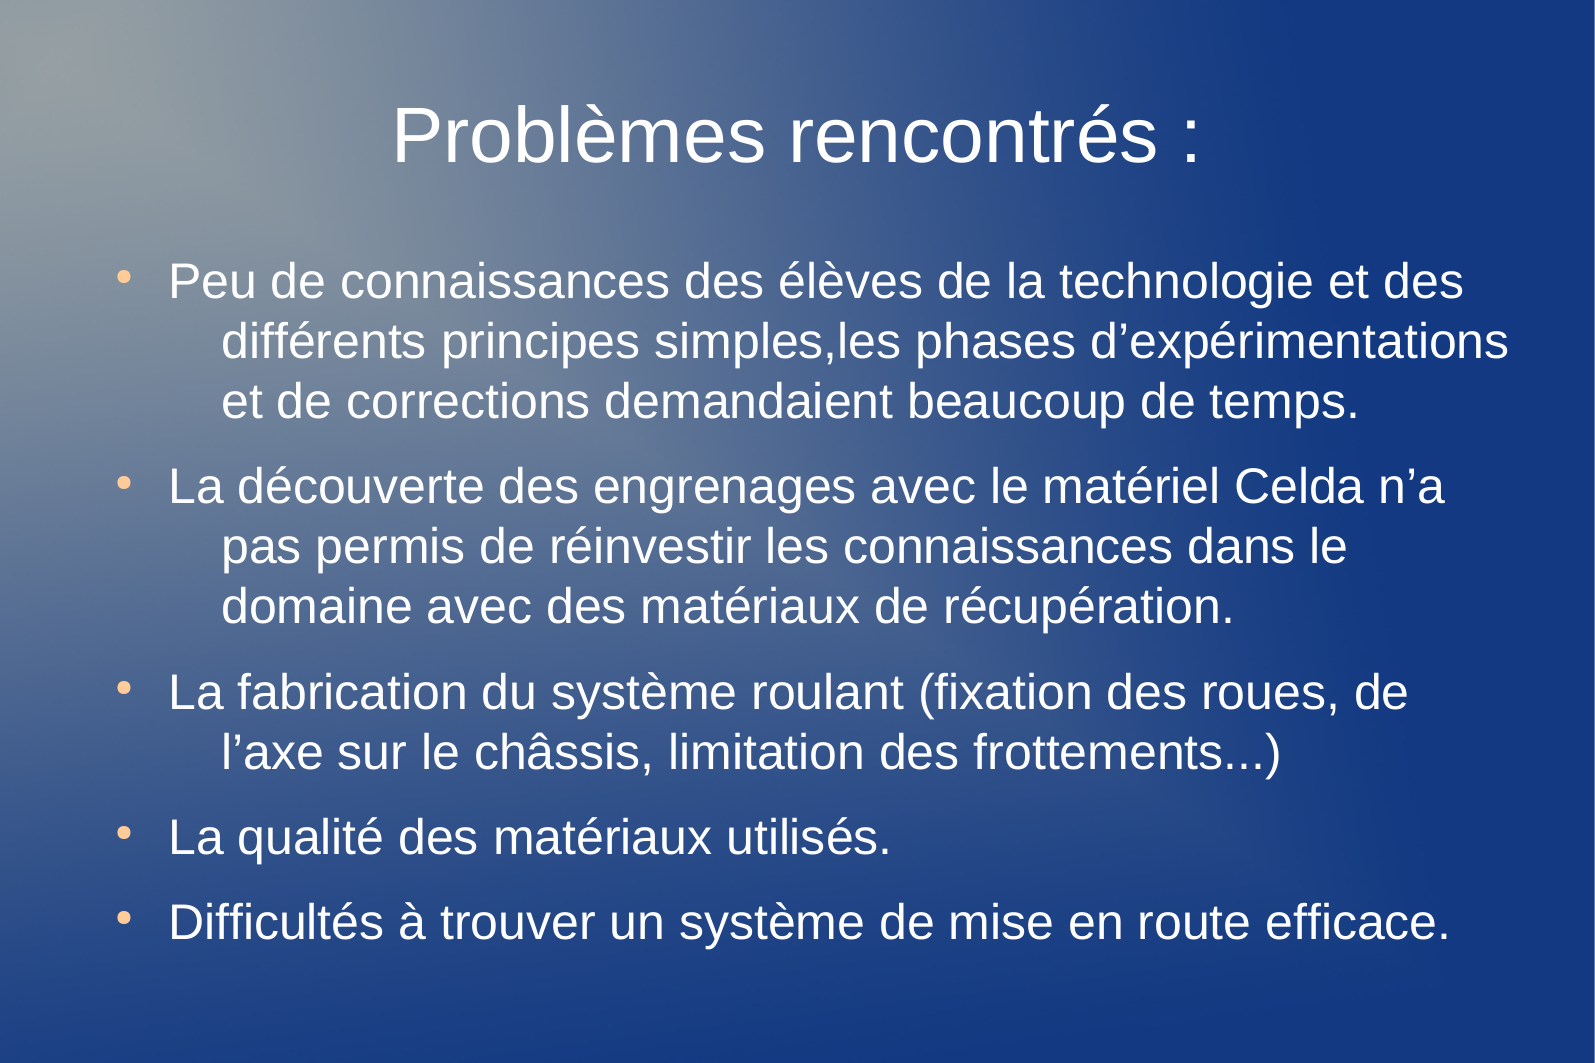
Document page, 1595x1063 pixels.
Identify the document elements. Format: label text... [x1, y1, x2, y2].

list Peu de connaissances des élèves de la technologie et des différents principes simples,les phases d’expérimentations et de corrections demandaient beaucoup de temps. La découverte des engrenages avec le matériel Celda n’a pas permis de réinvestir les connaissances dans le domaine avec des matériaux de récupération. La fabrication du système roulant (fixation des roues, de l’axe sur le châssis, limitation des frottements...) La qualité des matériaux utilisés. Difficultés à trouver un système de mise en route efficace. [79, 248, 1515, 951]
title Problèmes rencontrés : [79, 42, 1515, 220]
